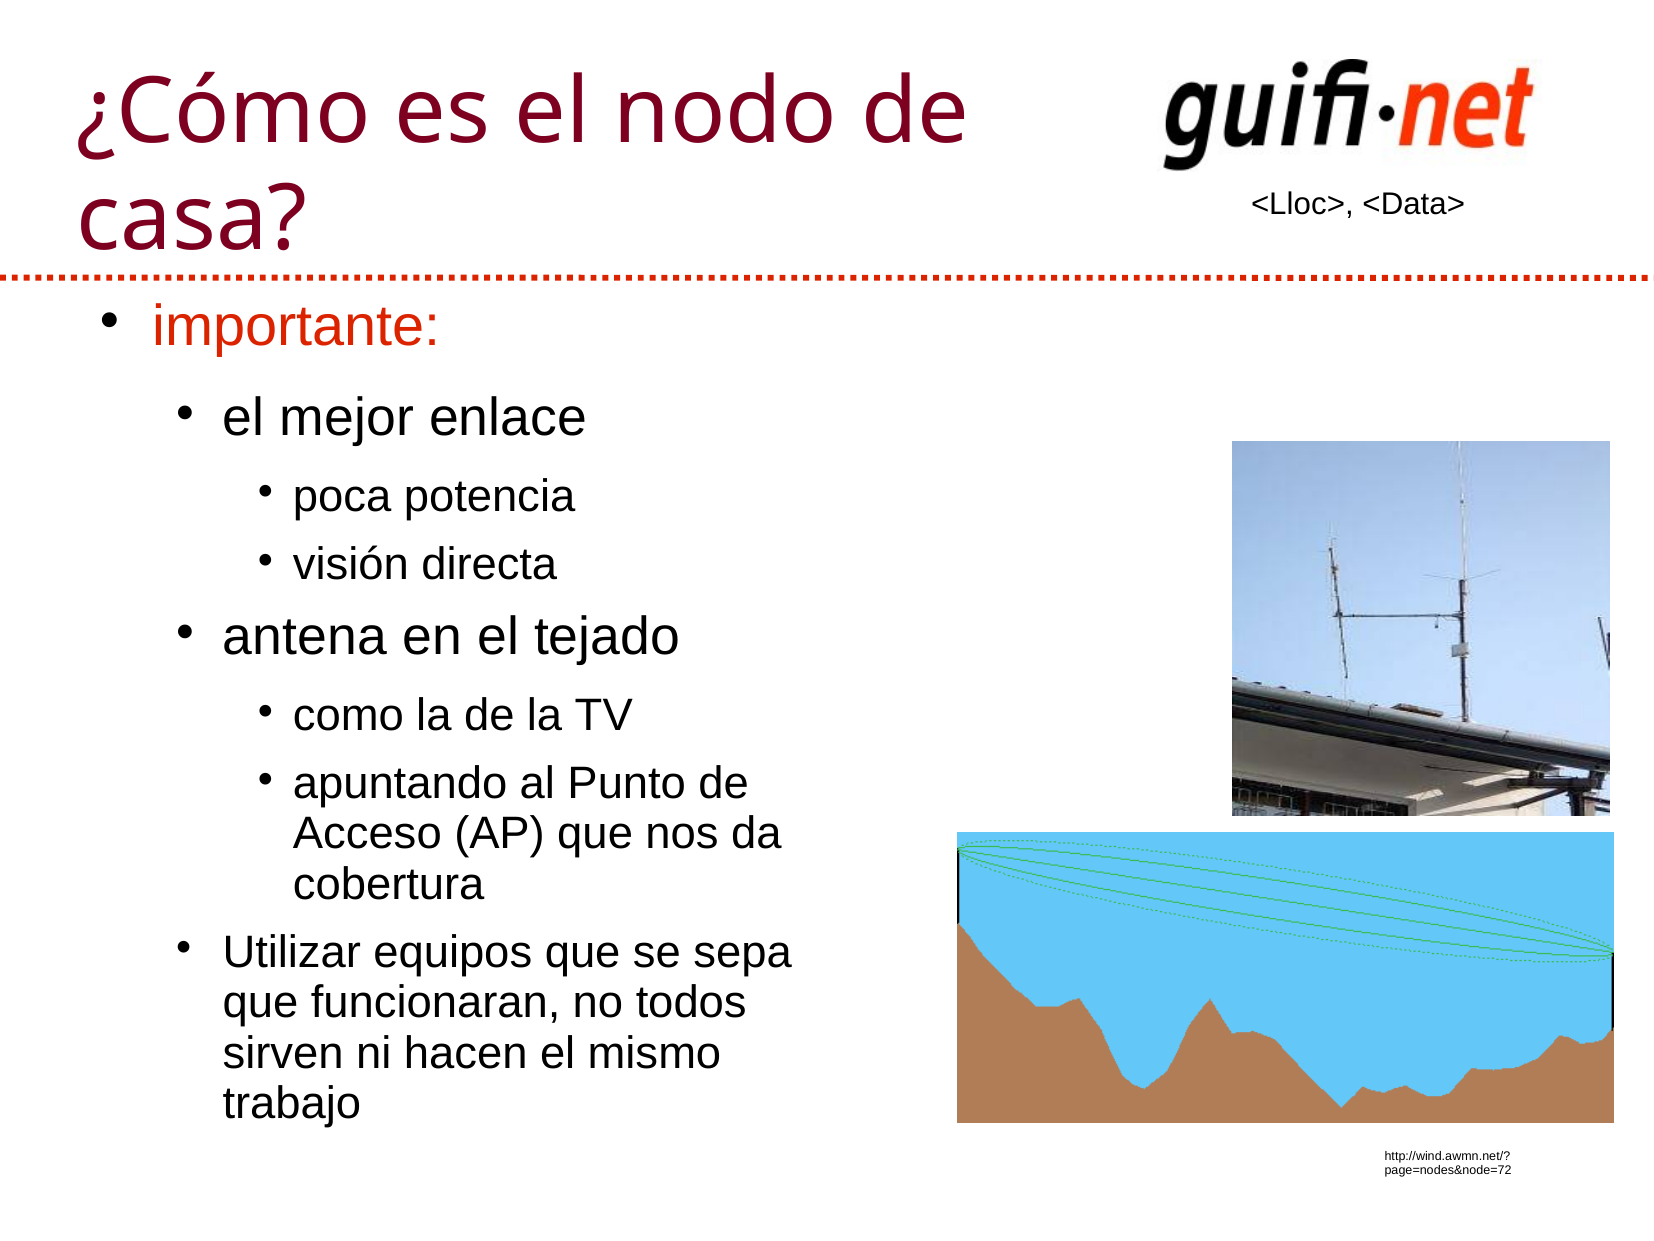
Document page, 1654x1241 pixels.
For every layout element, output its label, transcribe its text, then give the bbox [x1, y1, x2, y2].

picture [1232, 441, 1610, 816]
list importante: el mejor enlace poca potencia visión directa antena en el tejado como la de la TV apuntando al Punto de Acceso (AP) que nos da cobertura Utilizar equipos que se sepa que funcionaran, no todos sirven ni hacen el mismo trabajo [82, 290, 809, 1137]
picture [957, 832, 1614, 1123]
picture [1157, 59, 1542, 172]
title ¿Cómo es el nodo de casa? [76, 53, 1093, 272]
text_box http://wind.awmn.net/?page=nodes&node=72 [1369, 1141, 1618, 1185]
